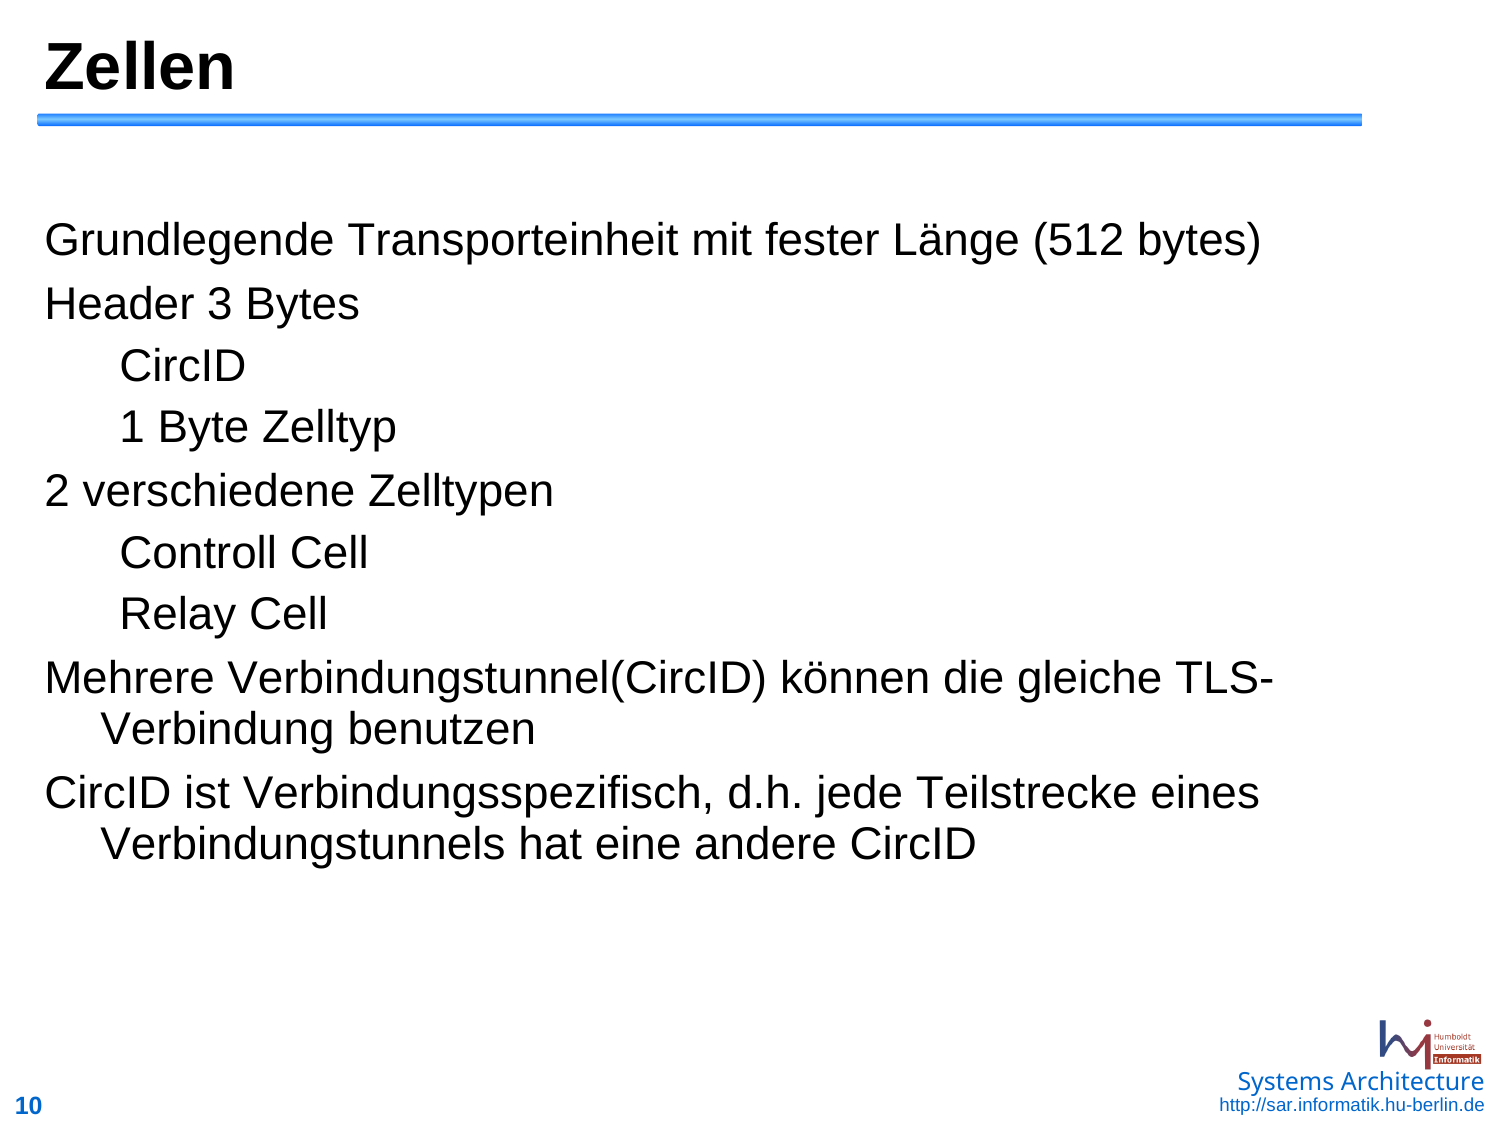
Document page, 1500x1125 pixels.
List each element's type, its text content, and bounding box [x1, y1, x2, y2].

list Grundlegende Transporteinheit mit fester Länge (512 bytes) Header 3 Bytes CircID 1 Byte Zelltyp 2 verschiedene Zelltypen Controll Cell Relay Cell Mehrere Verbindungstunnel(CircID) können die gleiche TLS-Verbindung benutzen CircID ist Verbindungsspezifisch, d.h. jede Teilstrecke eines Verbindungstunnels hat eine andere CircID [29, 206, 1500, 875]
picture [1376, 1016, 1483, 1071]
title Zellen [29, 19, 1500, 114]
